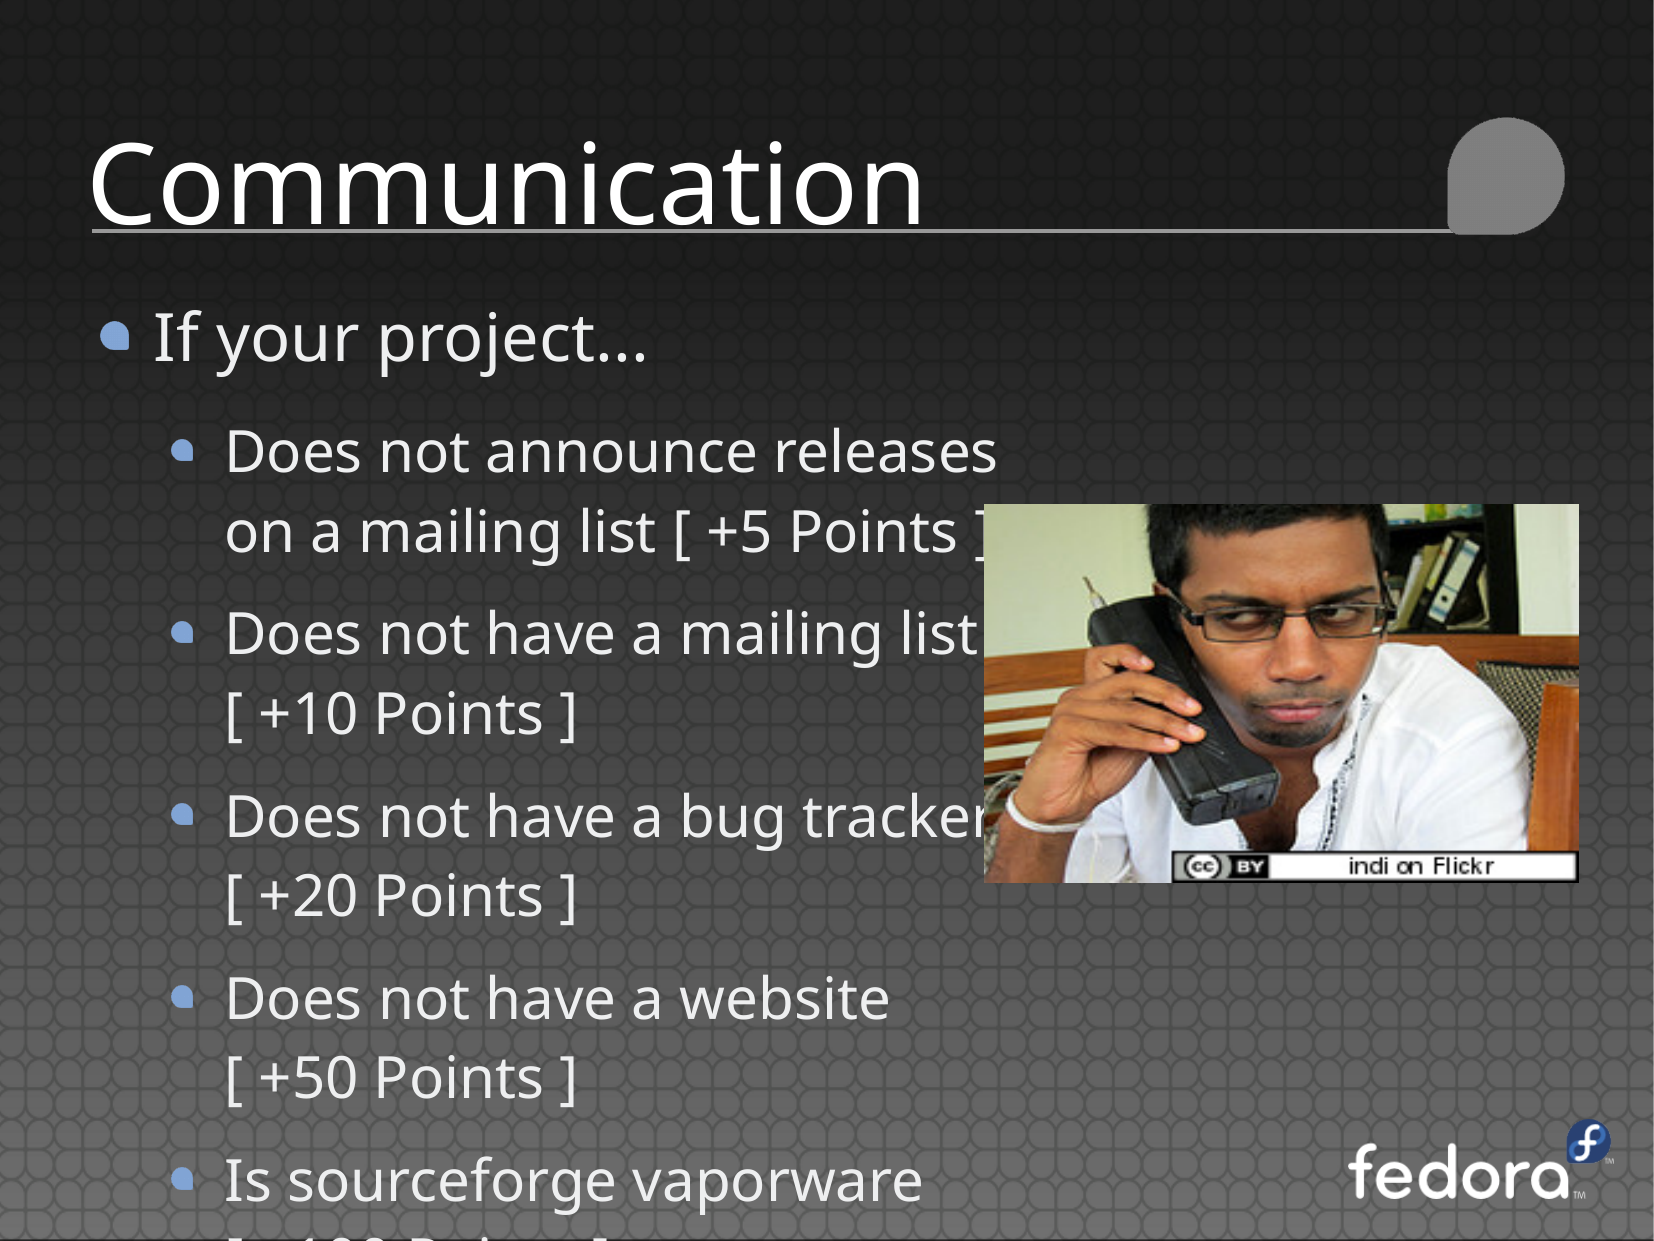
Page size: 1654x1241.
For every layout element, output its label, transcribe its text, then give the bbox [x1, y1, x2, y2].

picture [0, 0, 1654, 1241]
list If your project... Does not announce releases on a mailing list [ +5 Points ] Does not have a mailing list [ +10 Points ] Does not have a bug tracker [ +20 Points ] Does not have a website [ +50 Points ] Is sourceforge vaporware [ +100 Points ] [82, 290, 1062, 1170]
title Communication [86, 112, 1576, 249]
